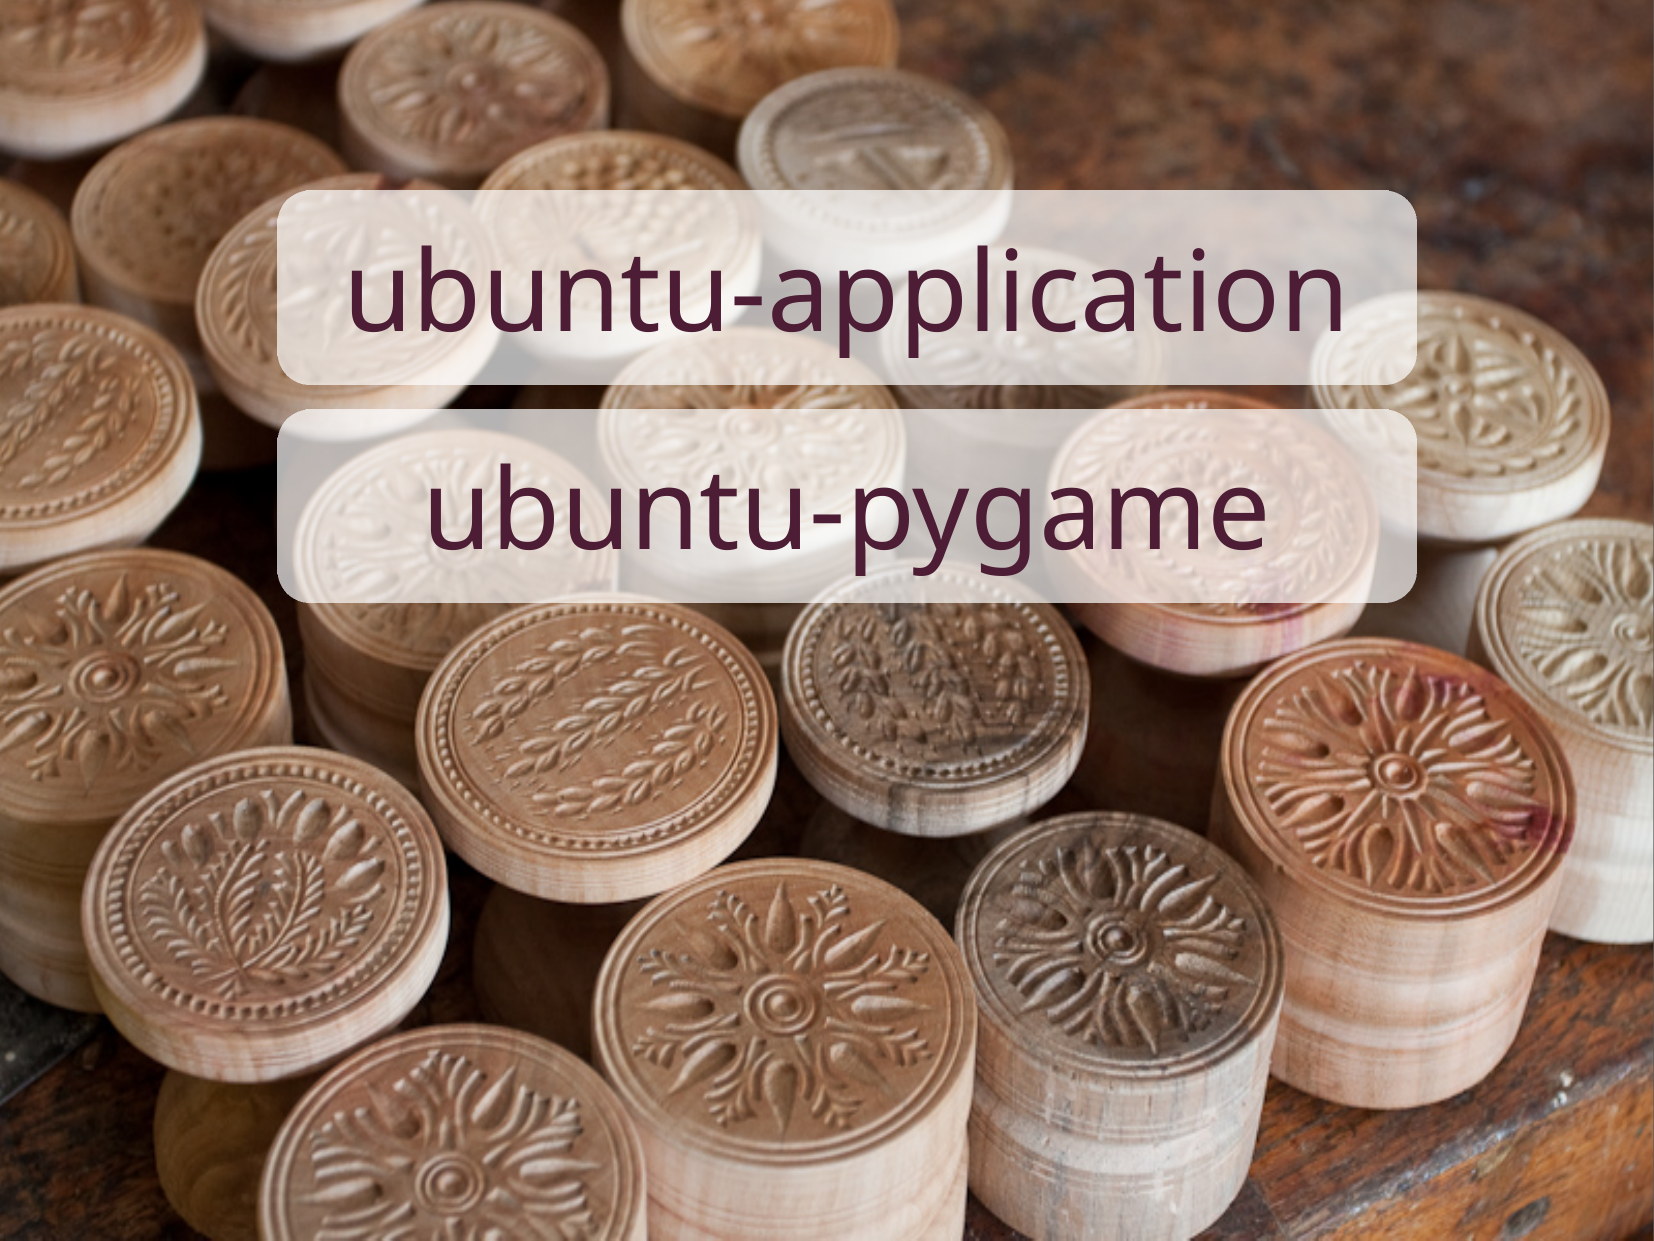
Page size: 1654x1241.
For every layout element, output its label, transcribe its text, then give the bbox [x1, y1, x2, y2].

text_box ubuntu-application [277, 190, 1417, 385]
picture [0, 0, 1654, 1241]
text_box ubuntu-pygame [277, 409, 1417, 603]
